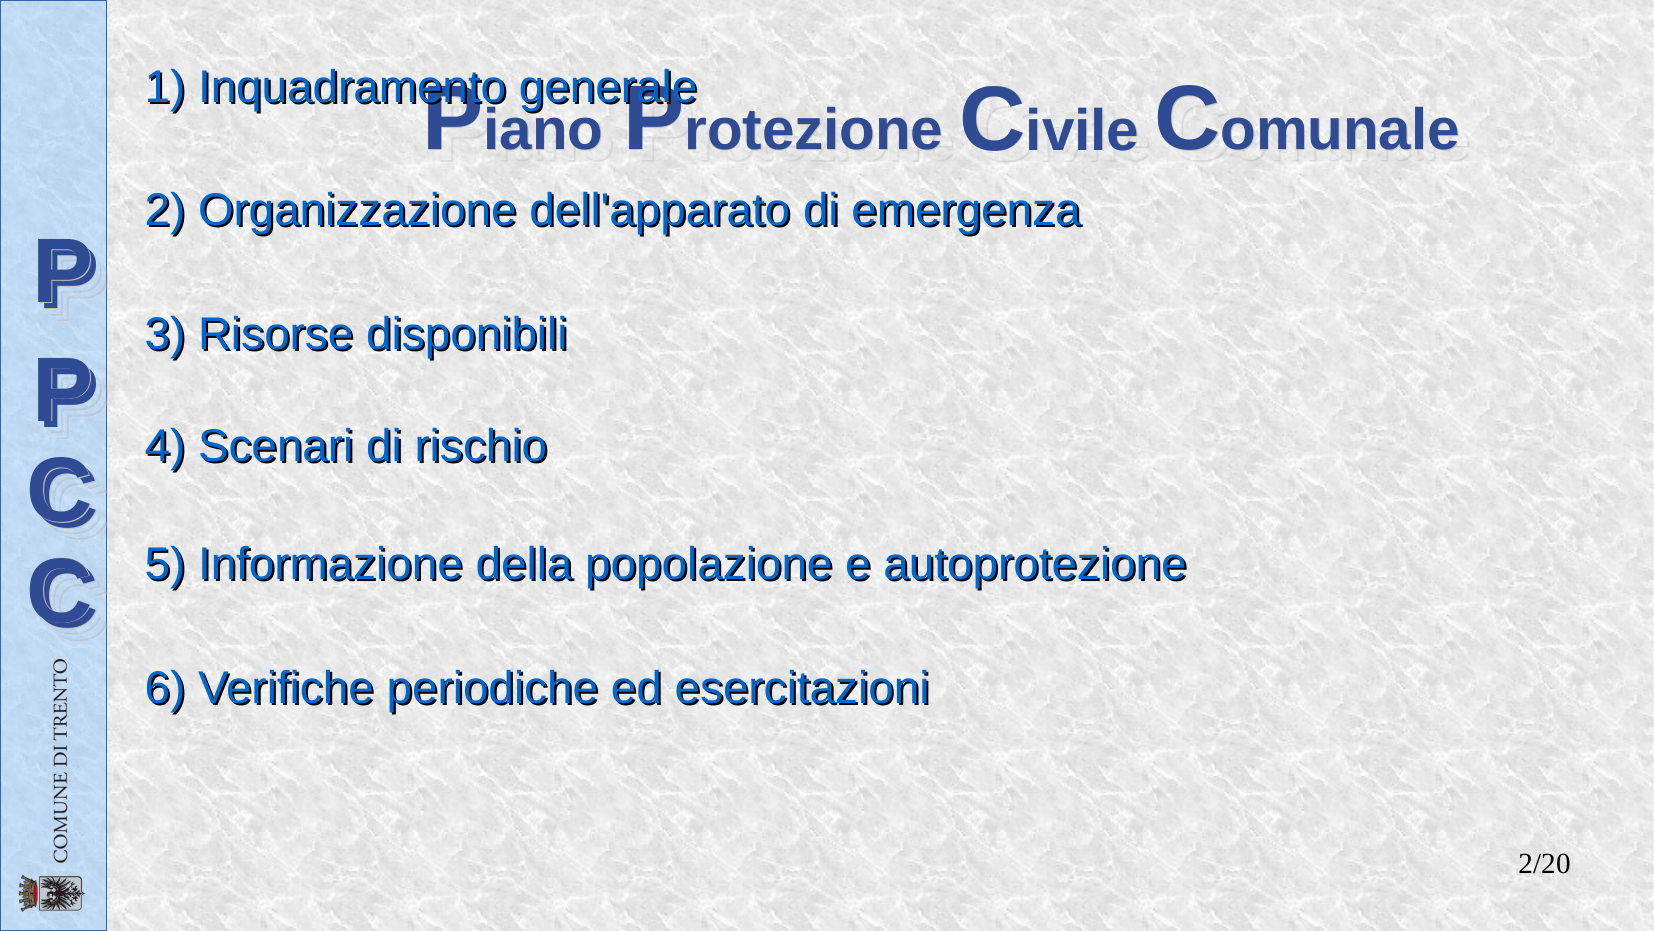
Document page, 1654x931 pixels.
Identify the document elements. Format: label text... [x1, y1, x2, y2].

text_box P [95, 488, 101, 522]
text_box Protezione [608, 59, 981, 176]
text_box P [95, 522, 101, 551]
text_box Civile [981, 59, 1158, 178]
text_box 3) Risorse disponibili [129, 300, 721, 372]
text_box 2) Organizzazione dell'apparato di emergenza [129, 176, 1111, 294]
text_box 1) Inquadramento generale [129, 53, 721, 125]
text_box 6) Verifiche periodiche ed esercitazioni [129, 654, 1016, 733]
text_box C [11, 531, 95, 752]
text_box 5) Informazione della popolazione e autoprotezione [129, 530, 1217, 603]
text_box Piano [407, 125, 608, 176]
text_box P [17, 330, 101, 482]
text_box Comunale [1139, 59, 1489, 261]
picture [19, 752, 85, 912]
text_box C [11, 431, 95, 531]
text_box P [17, 212, 101, 330]
picture [107, 0, 1654, 931]
text_box 4) Scenari di rischio [129, 412, 721, 484]
